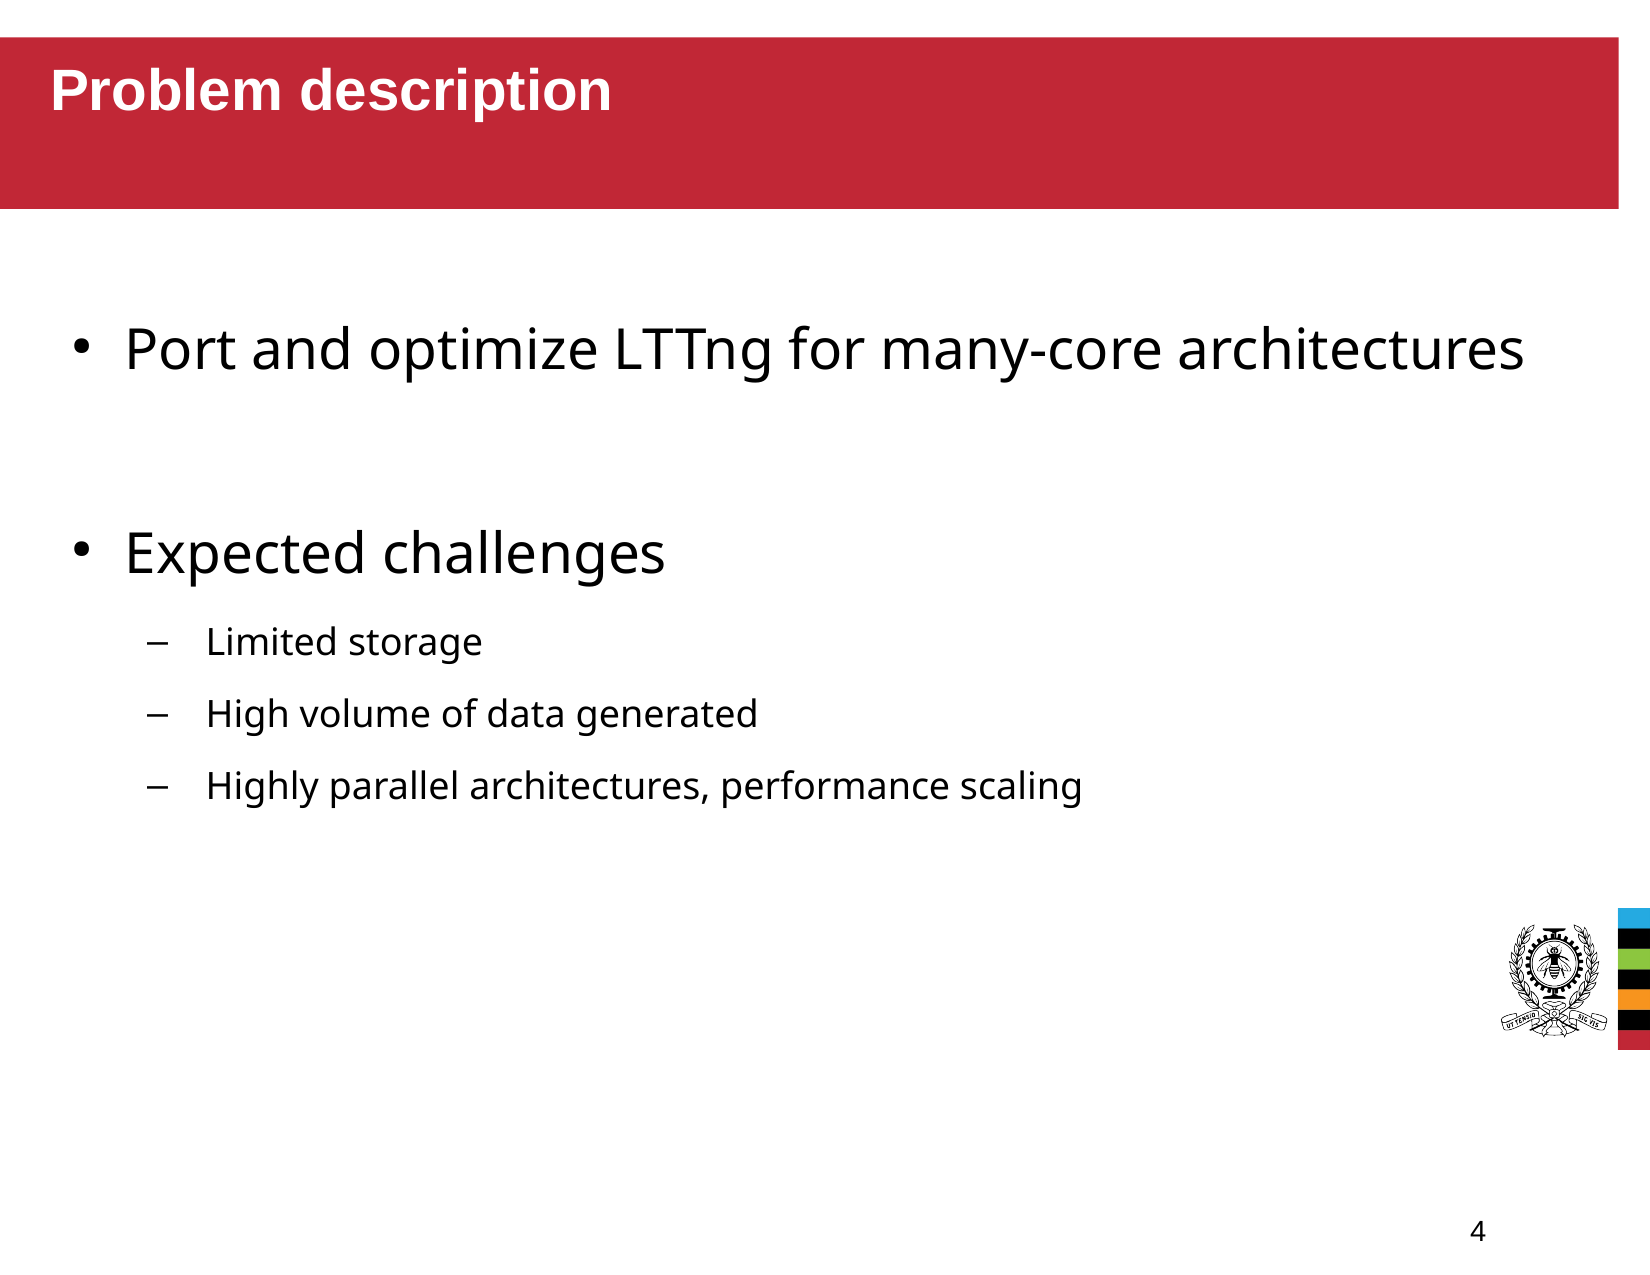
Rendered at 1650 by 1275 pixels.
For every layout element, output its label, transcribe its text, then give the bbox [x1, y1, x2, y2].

text_box Problem description [35, 44, 1312, 130]
list Port and optimize LTTng for many-core architectures Expected challenges Limited storage High volume of data generated Highly parallel architectures, performance scaling [35, 304, 1650, 1188]
